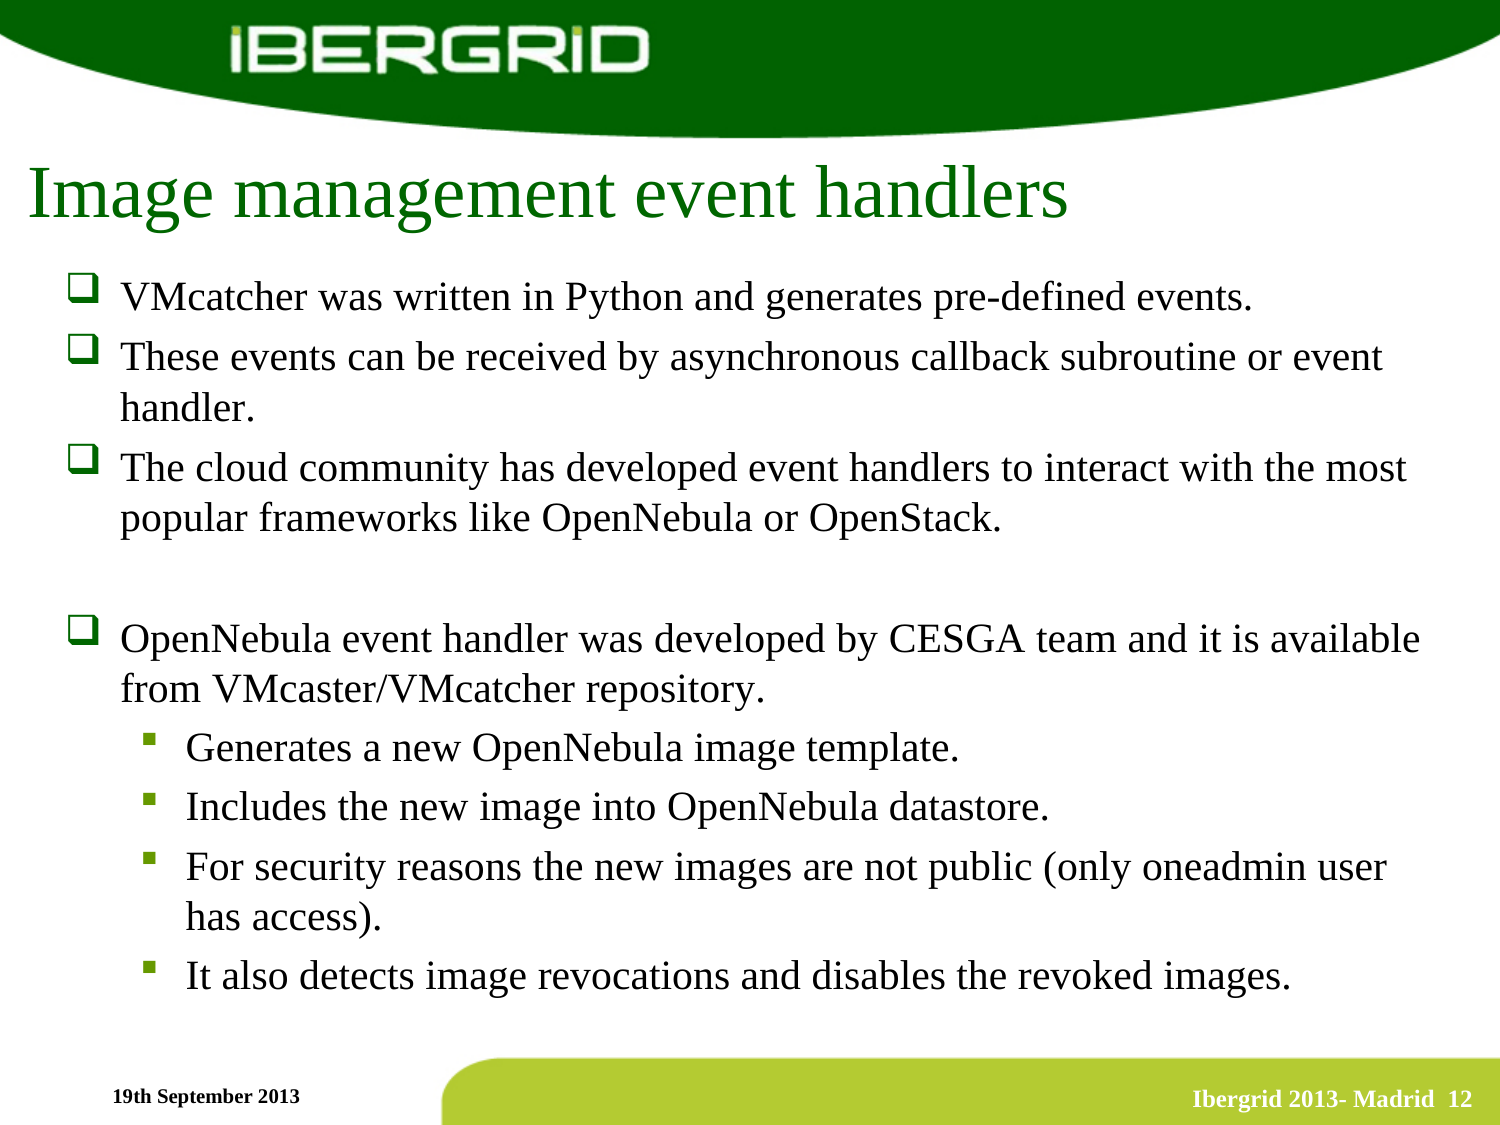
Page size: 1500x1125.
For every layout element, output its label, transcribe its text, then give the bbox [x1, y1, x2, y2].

text_box 19th September 2013 [49, 1074, 363, 1113]
text_box Ibergrid 2013- Madrid <number> [1125, 1074, 1488, 1125]
picture [0, 0, 1500, 1125]
text_box Image management event handlers [12, 134, 1288, 240]
text_box VMcatcher was written in Python and generates pre-defined events. These events can be received by asynchronous callback subroutine or event handler. The cloud community has developed event handlers to interact with the most popular frameworks like OpenNebula or OpenStack. OpenNebula event handler was developed by CESGA team and it is available from VMcaster/VMcatcher repository. Generates a new OpenNebula image template. Includes the new image into OpenNebula datastore. For security reasons the new images are not public (only oneadmin user has access). It also detects image revocations and disables the revoked images. [50, 200, 1463, 1026]
